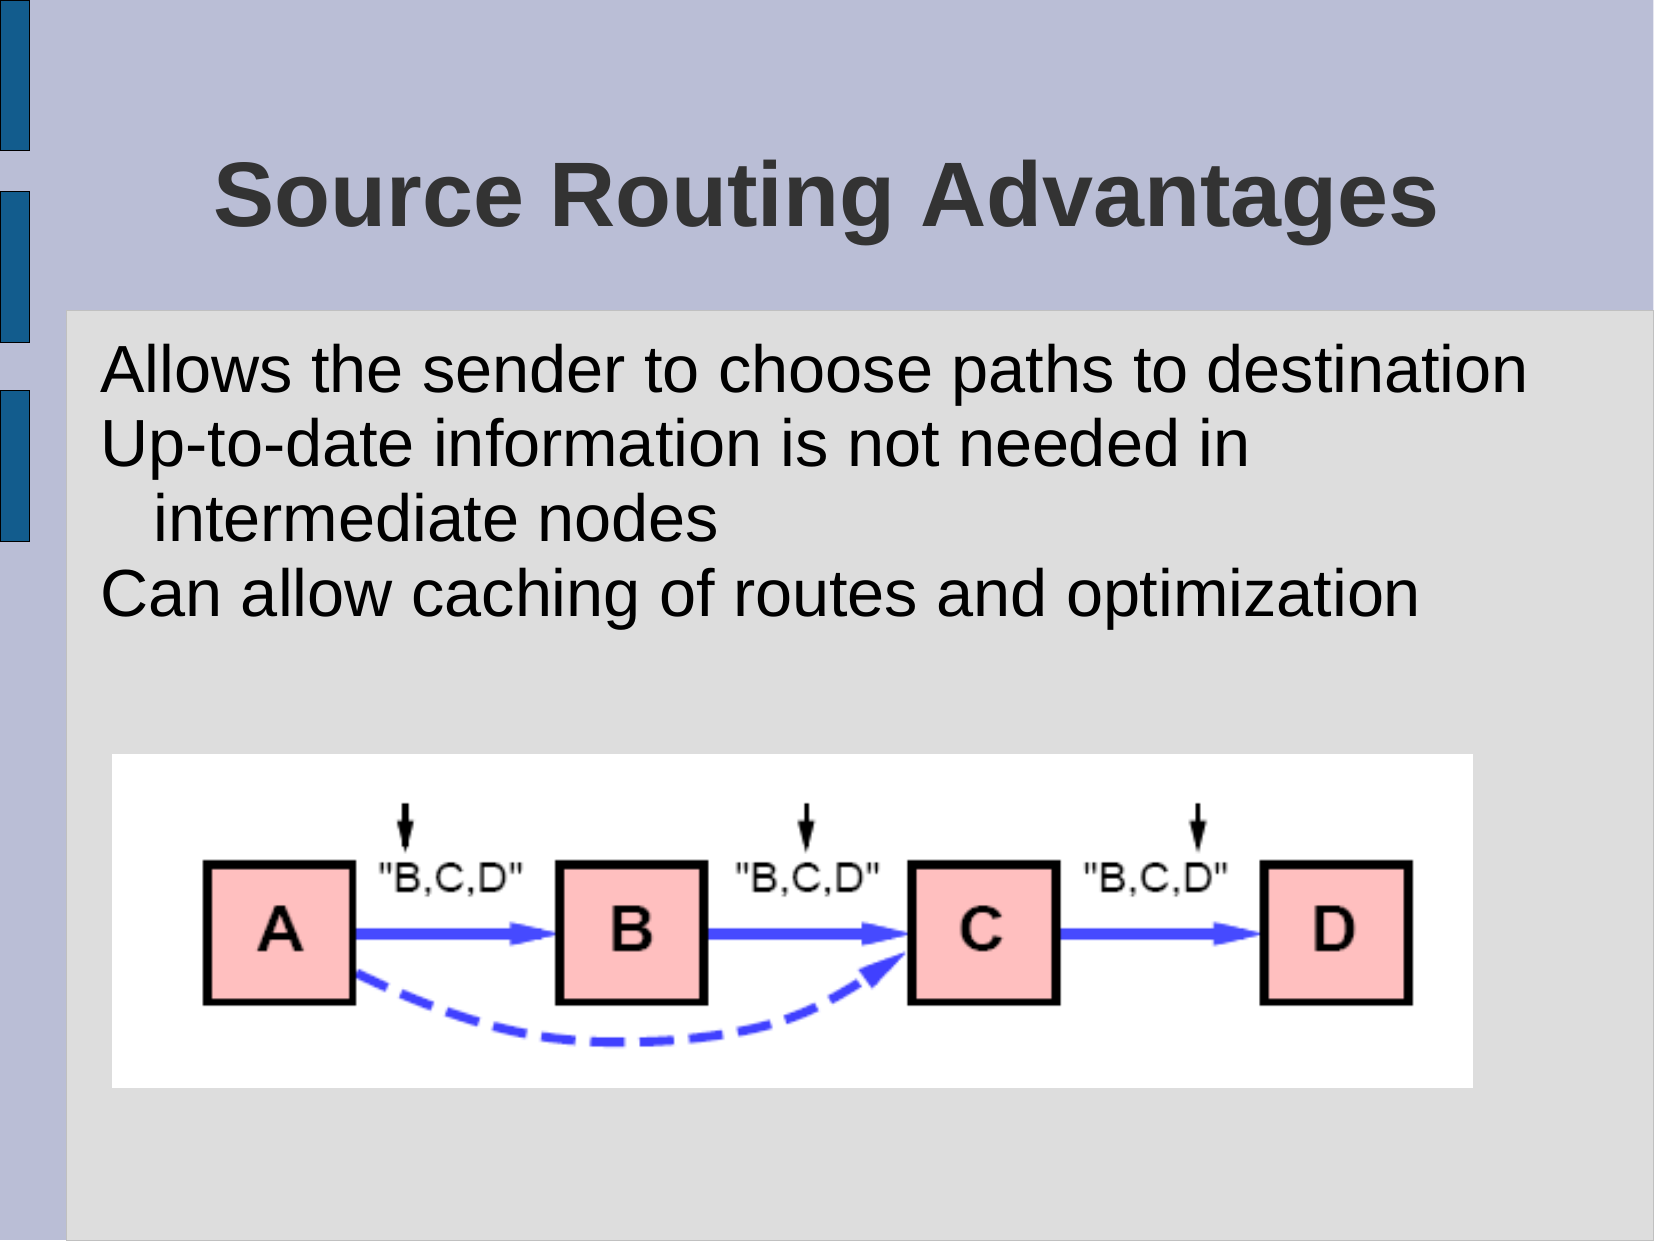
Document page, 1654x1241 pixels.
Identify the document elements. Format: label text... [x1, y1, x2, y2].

title Source Routing Advantages [121, 91, 1534, 299]
picture [112, 754, 1473, 1088]
list Allows the sender to choose paths to destination Up-to-date information is not needed in intermediate nodes Can allow caching of routes and optimization [82, 331, 1571, 829]
